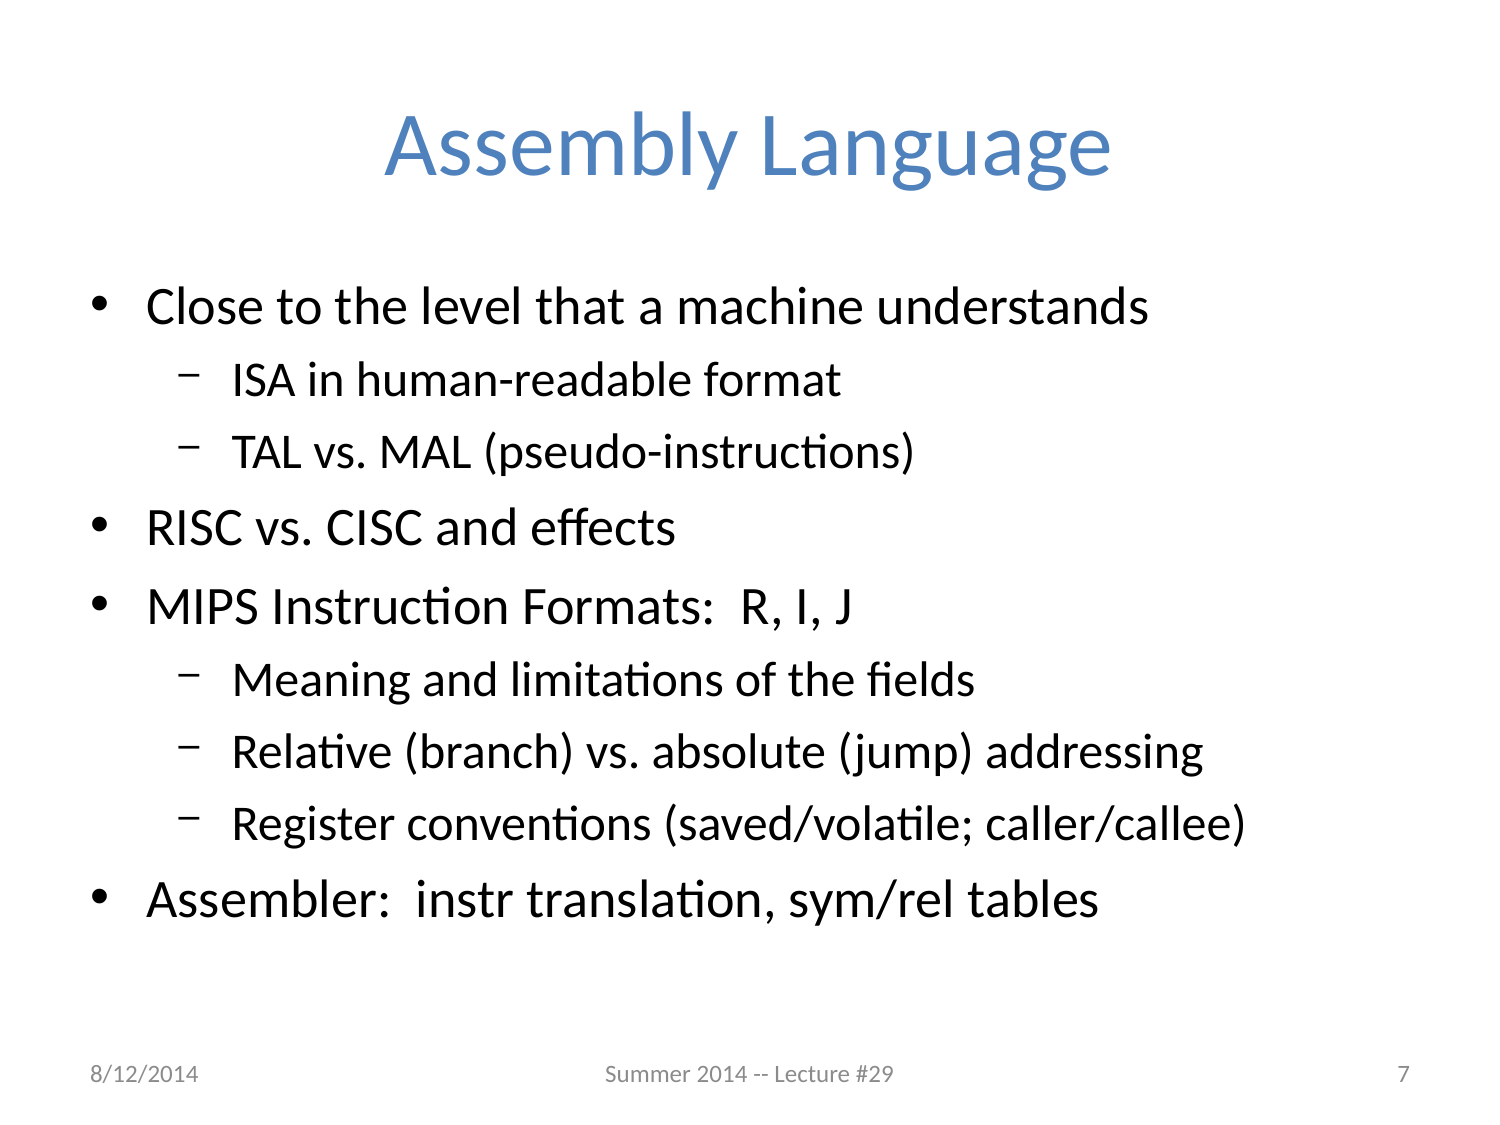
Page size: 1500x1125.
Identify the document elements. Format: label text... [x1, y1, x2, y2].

list Close to the level that a machine understands ISA in human-readable format TAL vs. MAL (pseudo-instructions) RISC vs. CISC and effects MIPS Instruction Formats: R, I, J Meaning and limitations of the fields Relative (branch) vs. absolute (jump) addressing Register conventions (saved/volatile; caller/callee) Assembler: instr translation, sym/rel tables [75, 262, 1425, 1073]
slide_number 8/12/2014 [75, 1042, 425, 1103]
title Assembly Language [75, 45, 1425, 233]
footer Summer 2014 -- Lecture #29 [512, 1042, 988, 1103]
slide_number <number> [1074, 1042, 1425, 1103]
